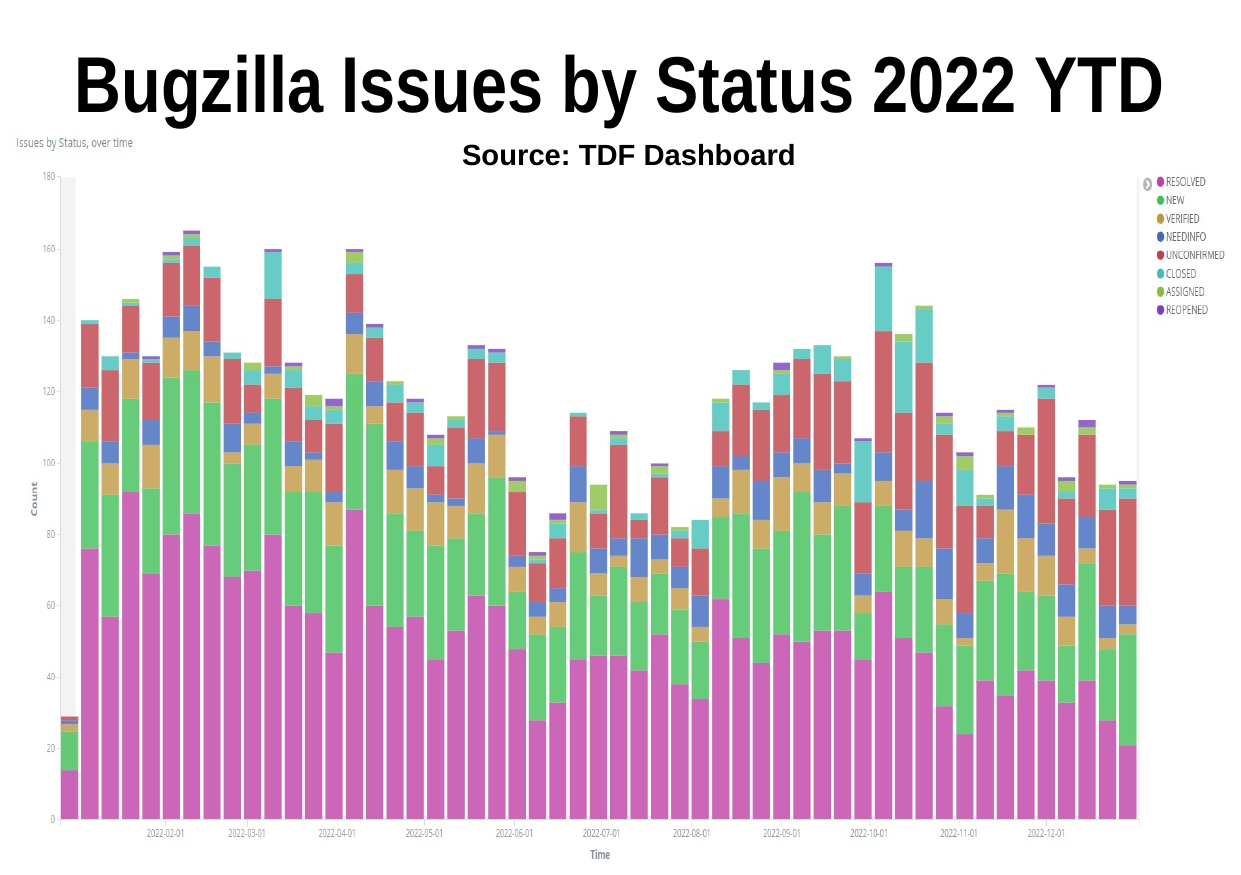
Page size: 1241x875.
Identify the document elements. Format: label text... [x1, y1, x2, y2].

text_box Source: TDF Dashboard [447, 131, 812, 185]
title Bugzilla Issues by Status 2022 YTD [11, 12, 1229, 131]
picture [11, 131, 1229, 863]
